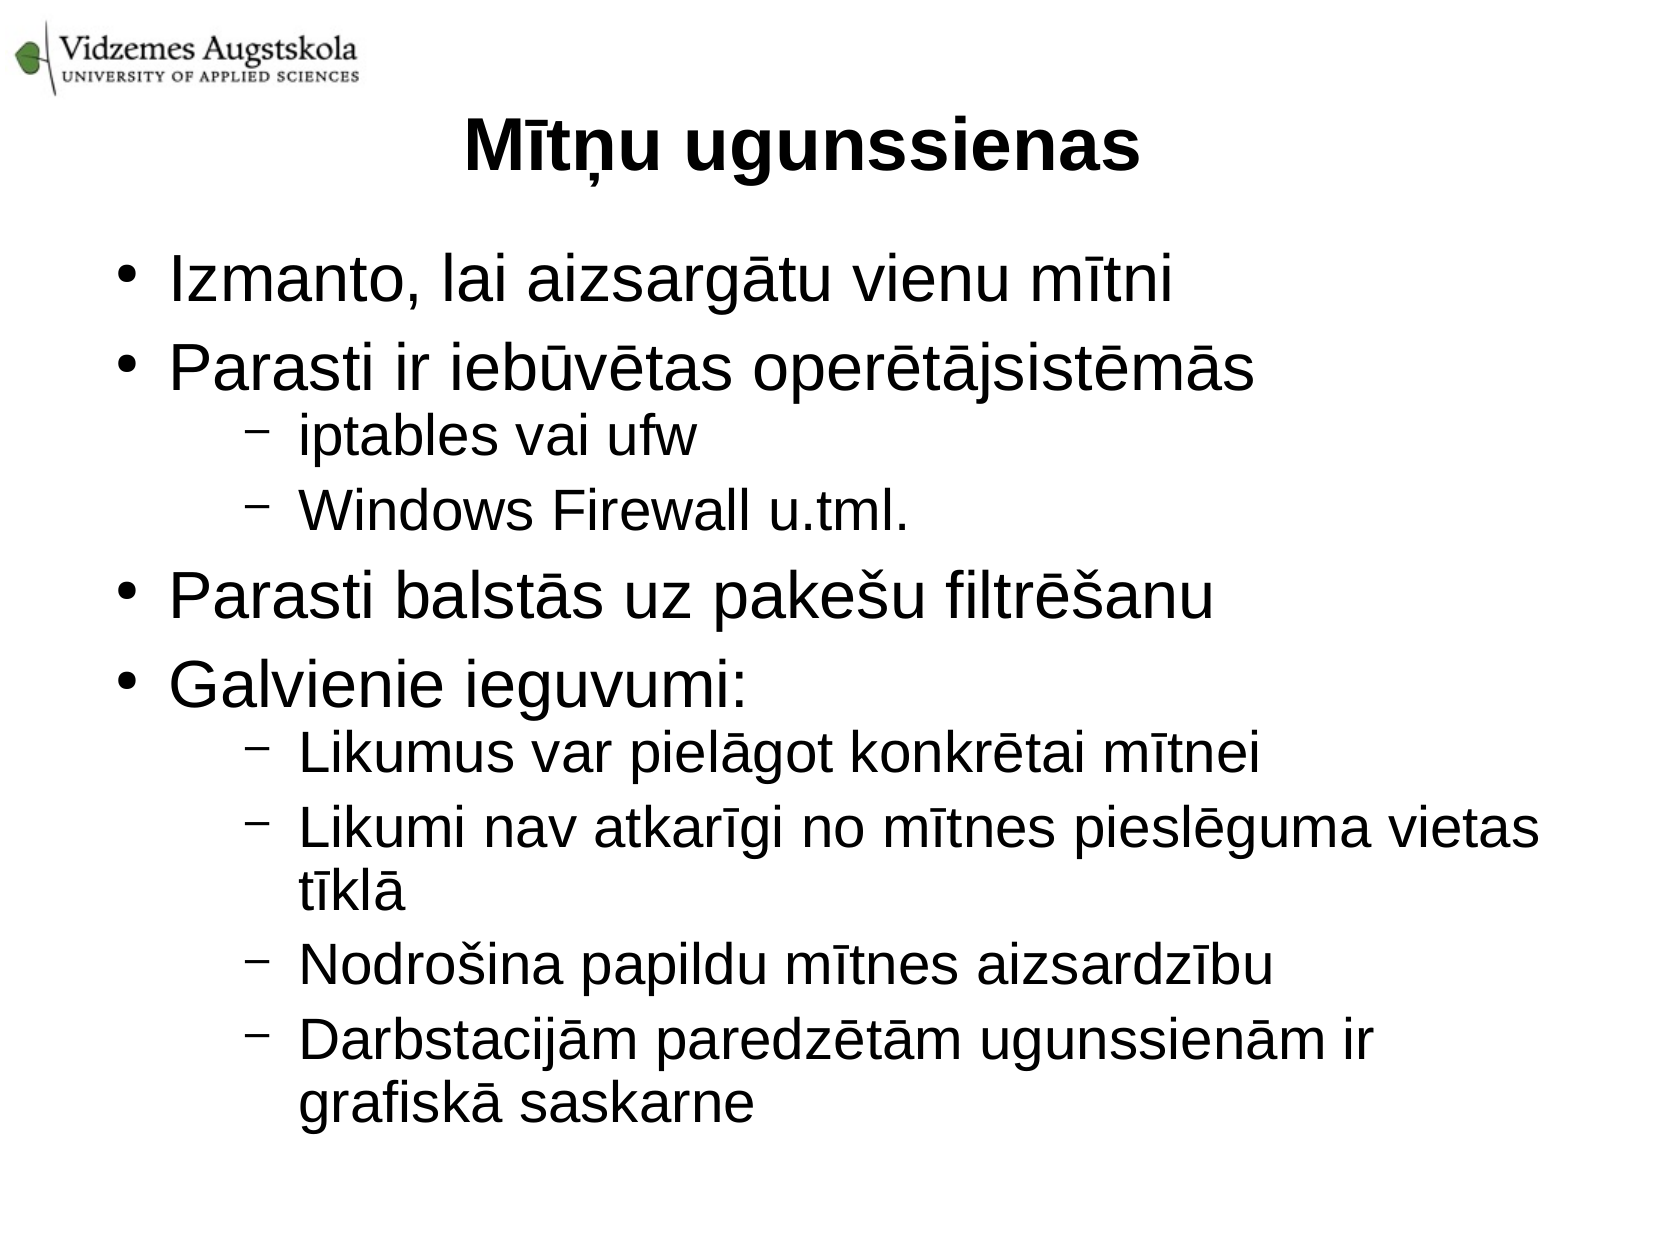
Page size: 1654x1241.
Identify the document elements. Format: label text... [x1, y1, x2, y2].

title Mītņu ugunssienas [94, 96, 1512, 195]
picture [5, 2, 368, 113]
list Izmanto, lai aizsargātu vienu mītni Parasti ir iebūvētas operētājsistēmās iptables vai ufw Windows Firewall u.tml. Parasti balstās uz pakešu filtrēšanu Galvienie ieguvumi: Likumus var pielāgot konkrētai mītnei Likumi nav atkarīgi no mītnes pieslēguma vietas tīklā Nodrošina papildu mītnes aizsardzību Darbstacijām paredzētām ugunssienām ir grafiskā saskarne [82, 236, 1569, 1107]
